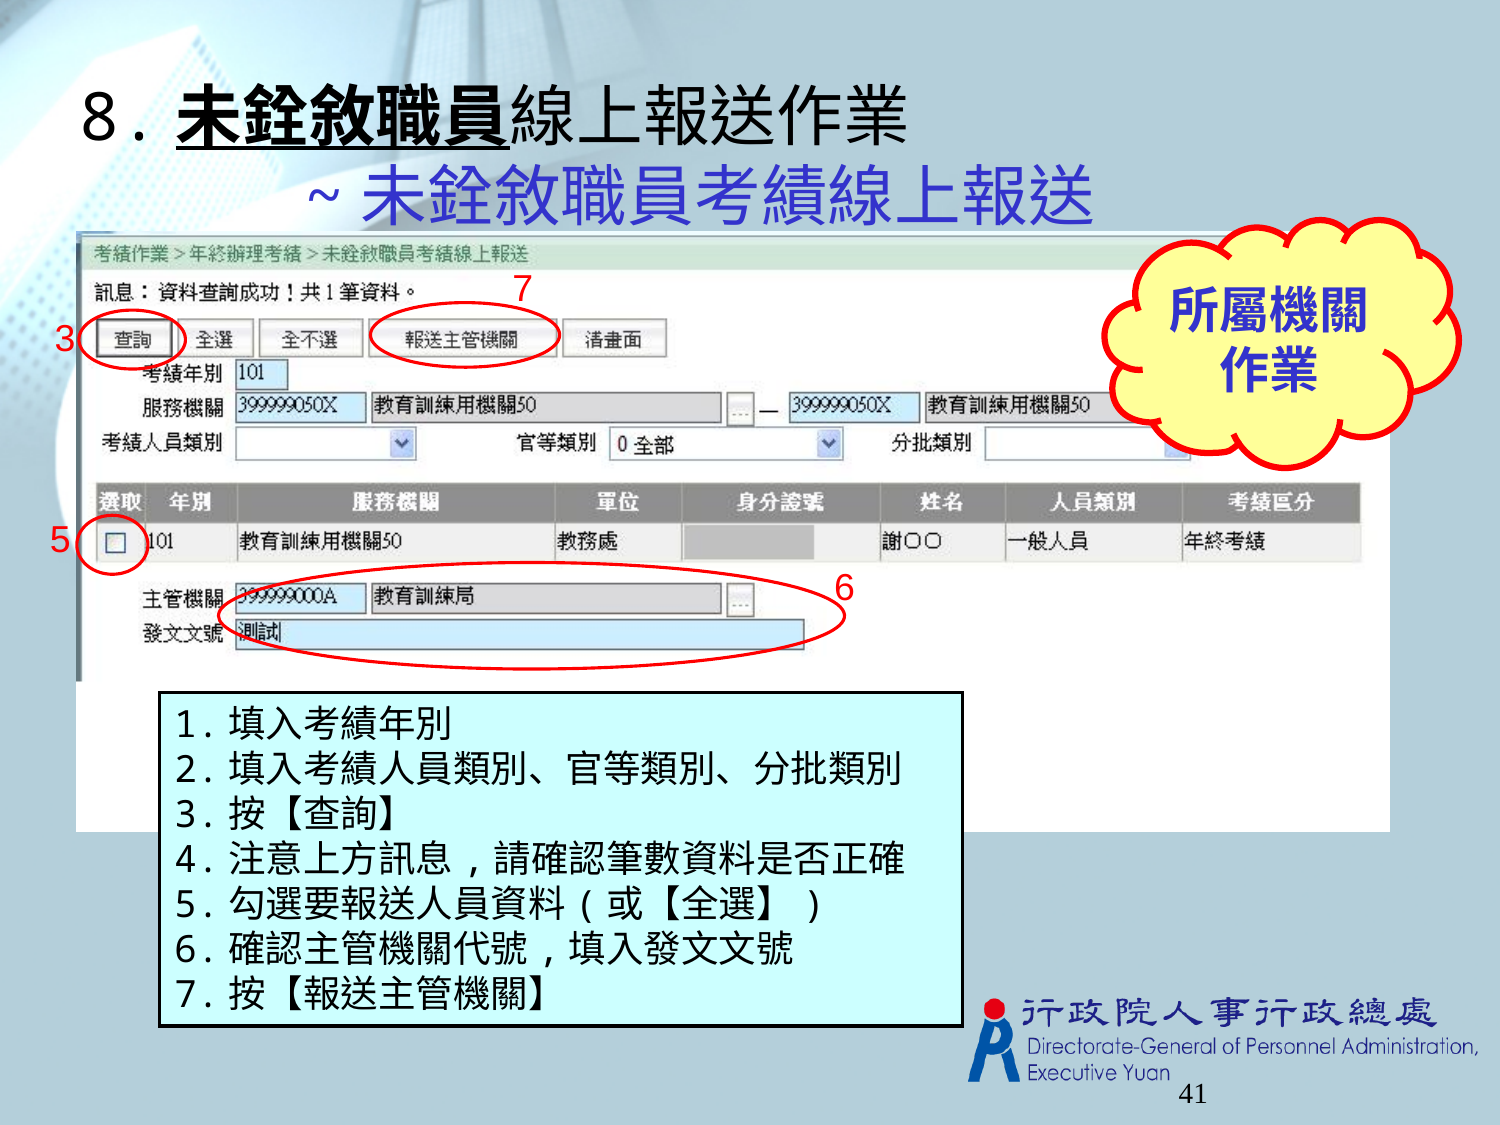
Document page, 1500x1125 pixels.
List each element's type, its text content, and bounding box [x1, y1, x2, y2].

text_box 8.未銓敘職員線上報送作業 ~未銓敘職員考績線上報送 [65, 66, 1447, 179]
text_box 所屬機關作業 [1104, 220, 1459, 469]
text_box 3 [41, 314, 89, 360]
text_box 6 [820, 598, 837, 608]
text_box 1.填入考績年別 2.填入考績人員類別、官等類別、分批類別 3.按【查詢】 4.注意上方訊息,請確認筆數資料是否正確 5.勾選要報送人員資料(或【全選】) 6.確認主管機關代號,填入發文文號 7.按【報送主管機關】 [159, 692, 963, 1027]
text_box [1163, 1066, 1477, 1125]
text_box 5 [36, 515, 84, 561]
text_box 7 [499, 264, 547, 310]
text_box 6 [820, 562, 869, 608]
picture [84, 517, 146, 572]
picture [76, 231, 1390, 832]
picture [89, 312, 183, 367]
picture [1277, 231, 1293, 238]
